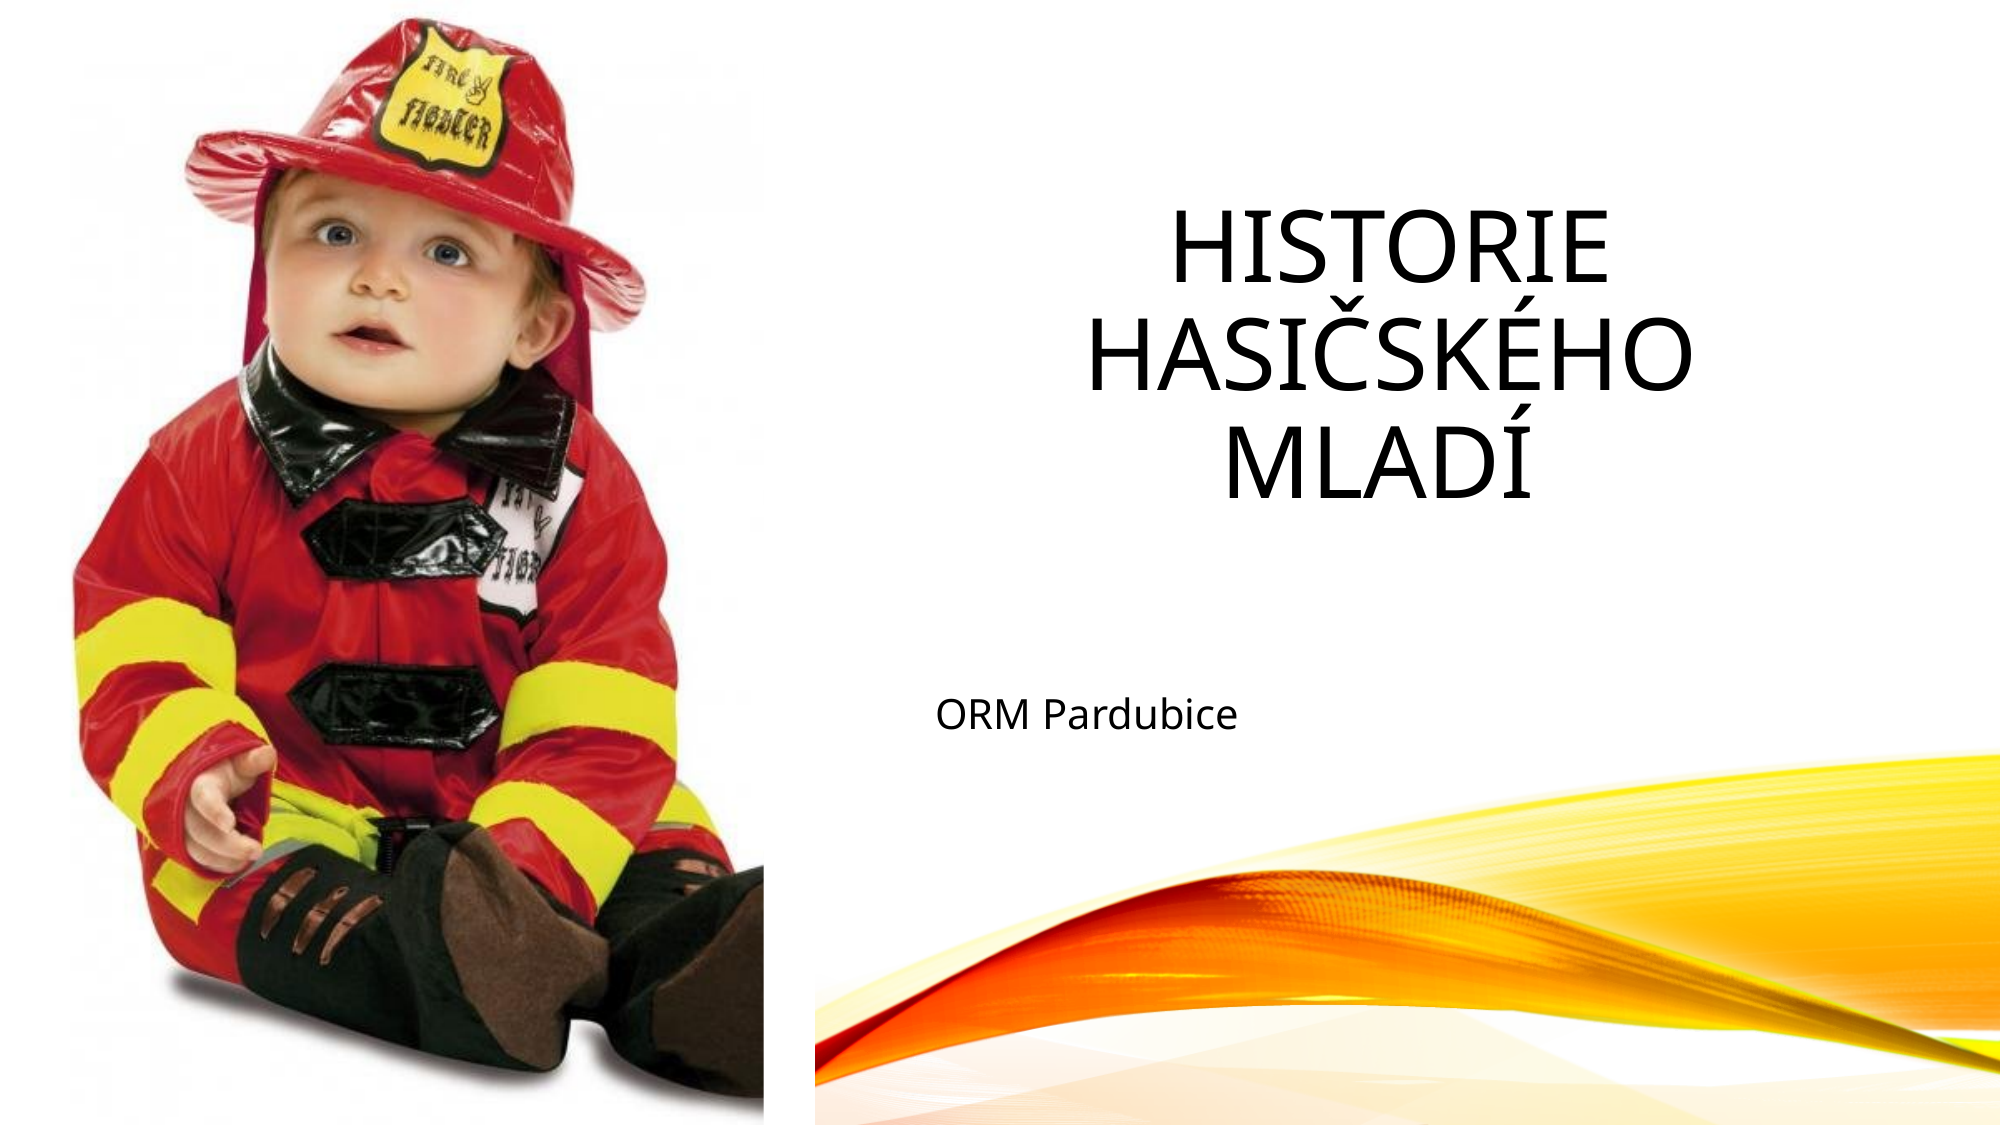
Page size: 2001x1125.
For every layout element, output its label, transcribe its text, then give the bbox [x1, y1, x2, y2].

picture [0, 0, 764, 1125]
subtitle ORM Pardubice [920, 548, 1895, 887]
text_box [764, 0, 2000, 1125]
title Historie hasičského mladí [902, 0, 1879, 528]
